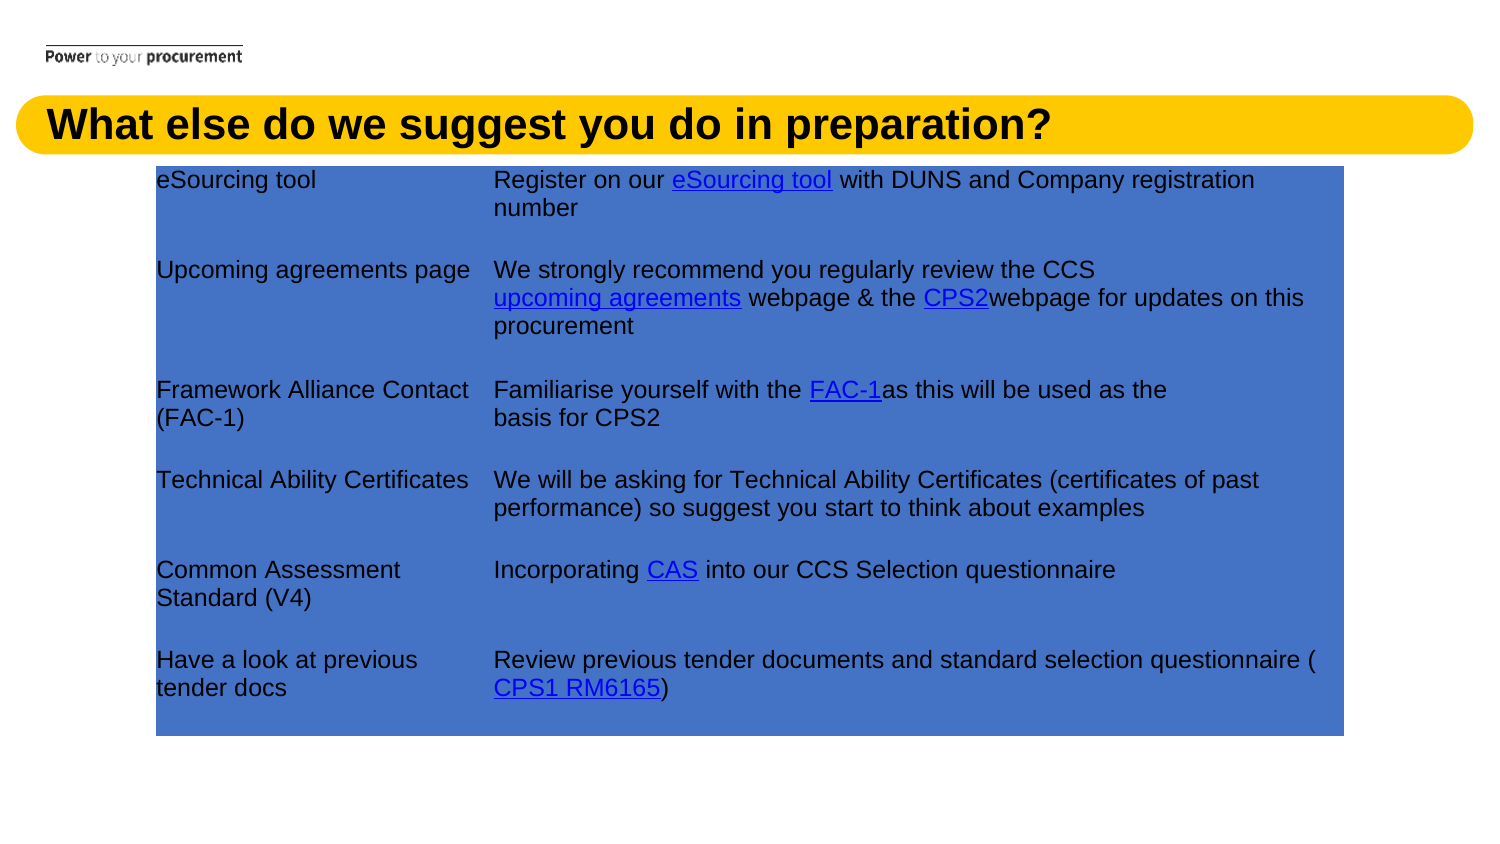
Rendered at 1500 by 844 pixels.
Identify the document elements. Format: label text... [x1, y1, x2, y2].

table_cell Familiarise yourself with the FAC-1 as this will be used as the basis for CPS2 [494, 376, 1344, 466]
table_cell We will be asking for Technical Ability Certificates (certificates of past performance) so suggest you start to think about examples [494, 466, 1344, 556]
table_cell Review previous tender documents and standard selection questionnaire (CPS1 RM6165) [494, 646, 1344, 736]
table_cell We strongly recommend you regularly review the CCS upcoming agreements webpage & the CPS2 webpage for updates on this procurement [494, 255, 1344, 376]
table_cell Framework Alliance Contact (FAC-1) [156, 376, 494, 466]
table_cell Technical Ability Certificates [156, 466, 494, 556]
table_cell Have a look at previous tender docs [156, 646, 494, 736]
table_header Register on our eSourcing tool with DUNS and Company registration number [494, 166, 1344, 255]
table_cell Upcoming agreements page [156, 255, 494, 376]
table_cell Incorporating CAS into our CCS Selection questionnaire [494, 556, 1344, 646]
title What else do we suggest you do in preparation? [46, 95, 1226, 200]
table_cell Common Assessment Standard (V4) [156, 556, 494, 646]
table_header eSourcing tool [156, 166, 494, 255]
